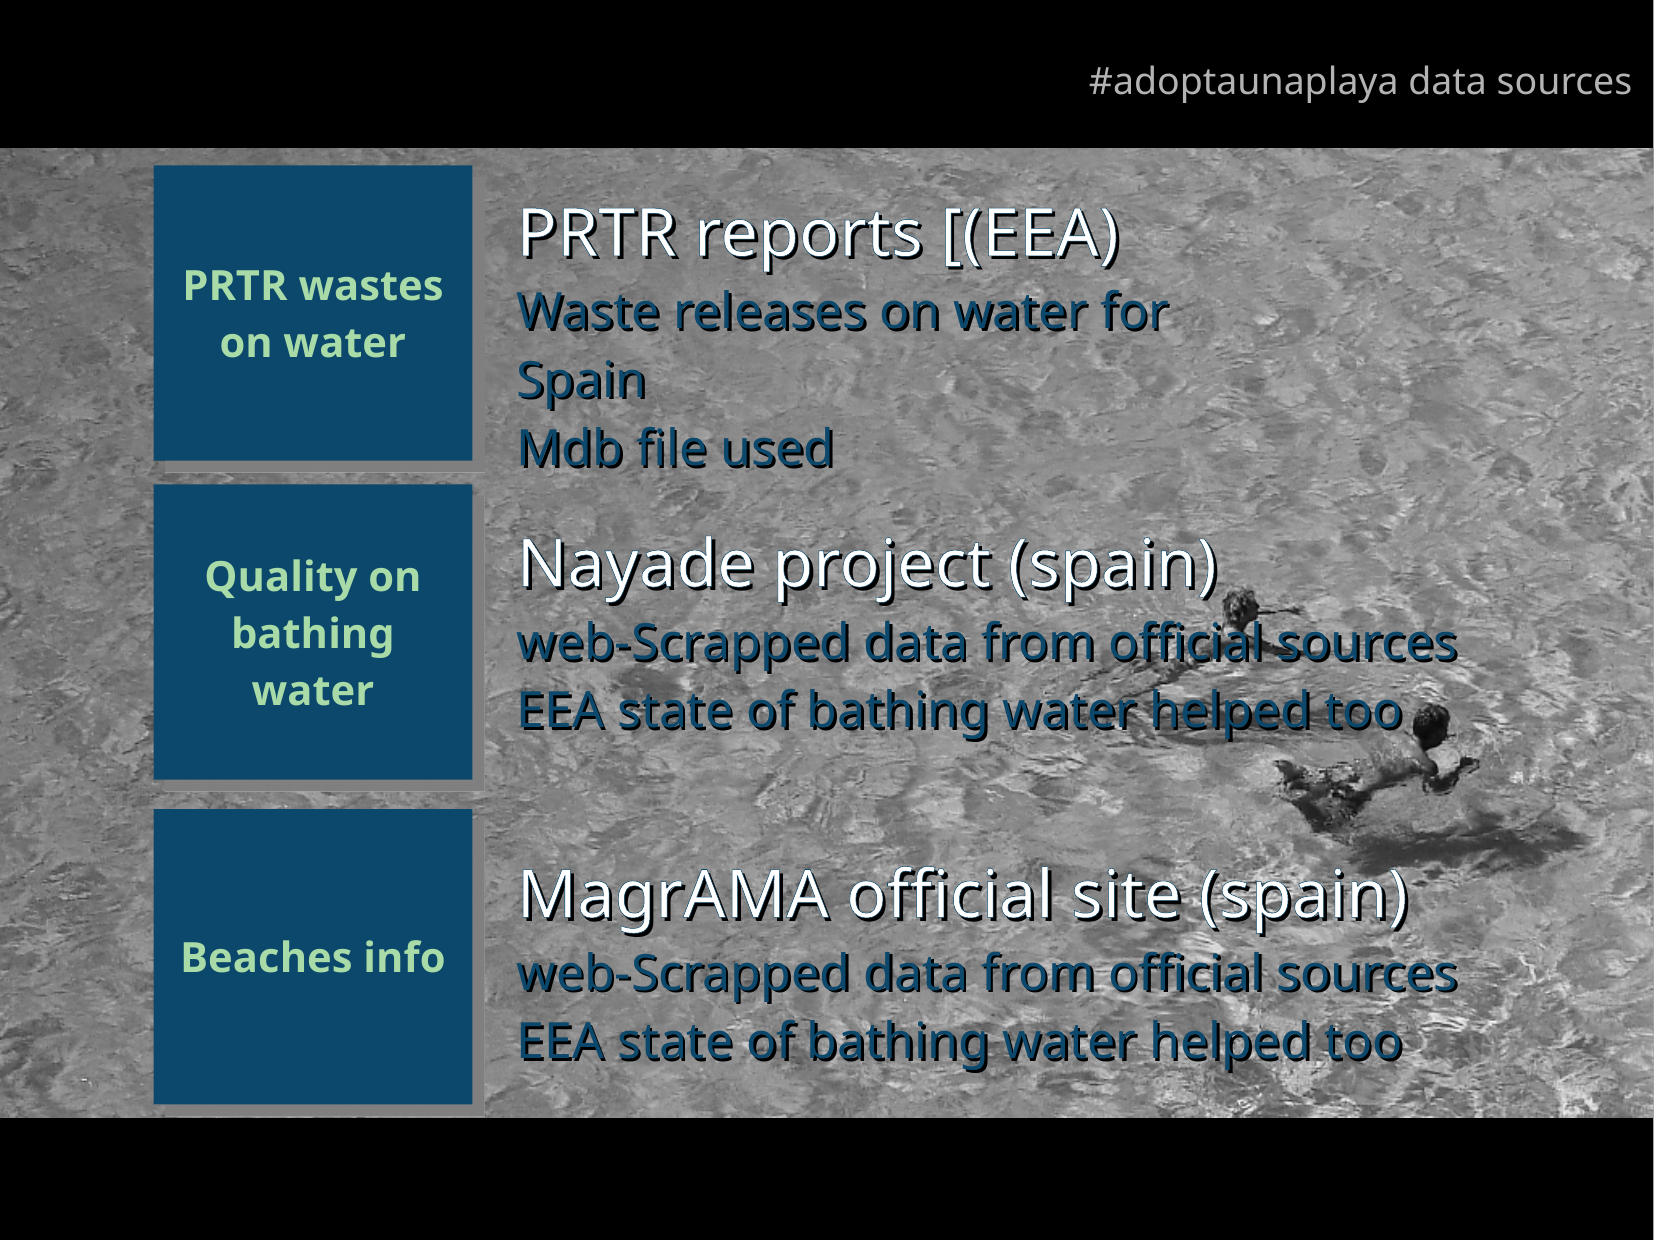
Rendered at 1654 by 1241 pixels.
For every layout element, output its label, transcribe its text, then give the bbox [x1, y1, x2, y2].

text_box Quality on bathing water [153, 484, 473, 780]
picture [0, 148, 1654, 1118]
text_box #adoptaunaplaya data sources [70, 47, 1648, 107]
text_box Beaches info [153, 809, 473, 1105]
text_box MagrAMA official site (spain) web-Scrapped data from official sources EEA state of bathing water helped too [501, 838, 1512, 1031]
text_box PRTR reports [(EEA) Waste releases on water for Spain Mdb file used [501, 177, 1300, 369]
text_box PRTR wastes on water [153, 165, 473, 461]
text_box Nayade project (spain) web-Scrapped data from official sources EEA state of bathing water helped too [501, 507, 1512, 700]
